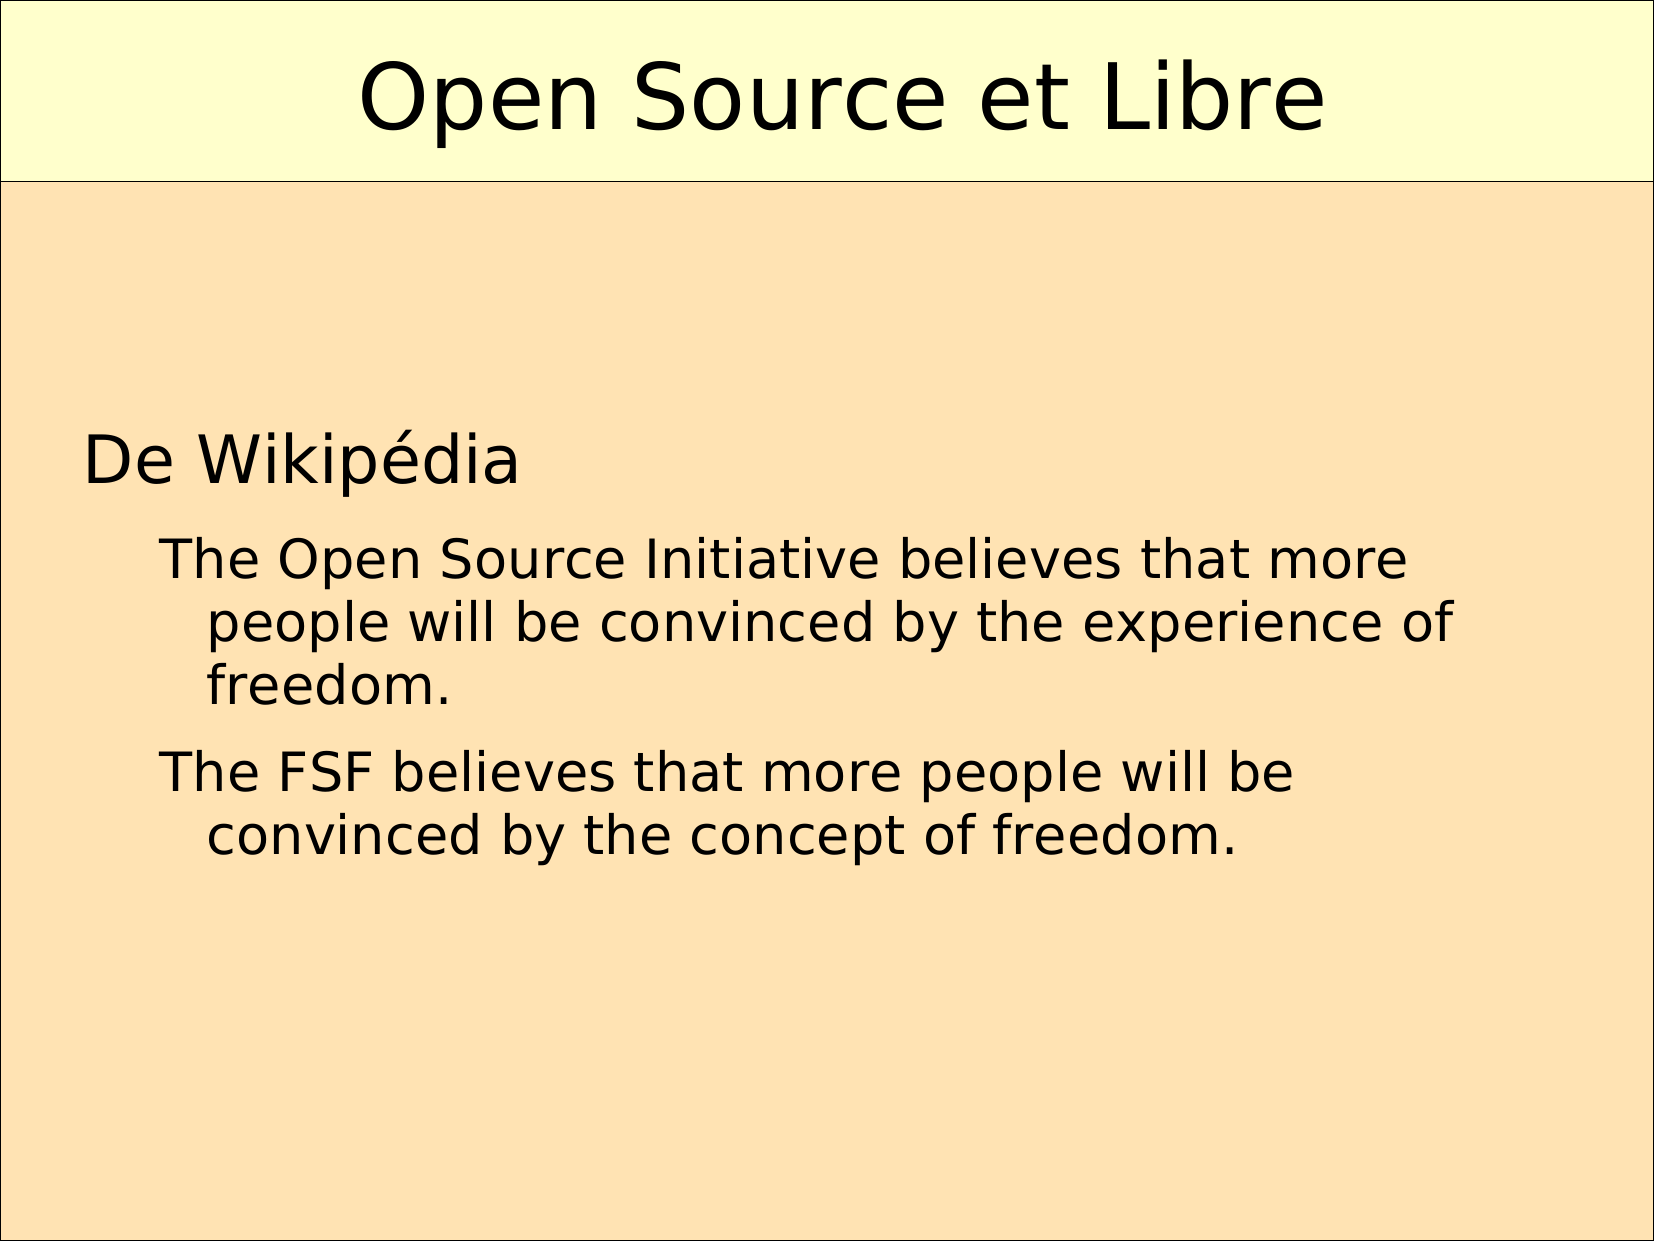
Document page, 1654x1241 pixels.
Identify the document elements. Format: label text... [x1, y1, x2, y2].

title Open Source et Libre [135, 37, 1552, 158]
list De Wikipédia The Open Source Initiative believes that more people will be convinced by the experience of freedom. The FSF believes that more people will be convinced by the concept of freedom. [65, 421, 1554, 920]
